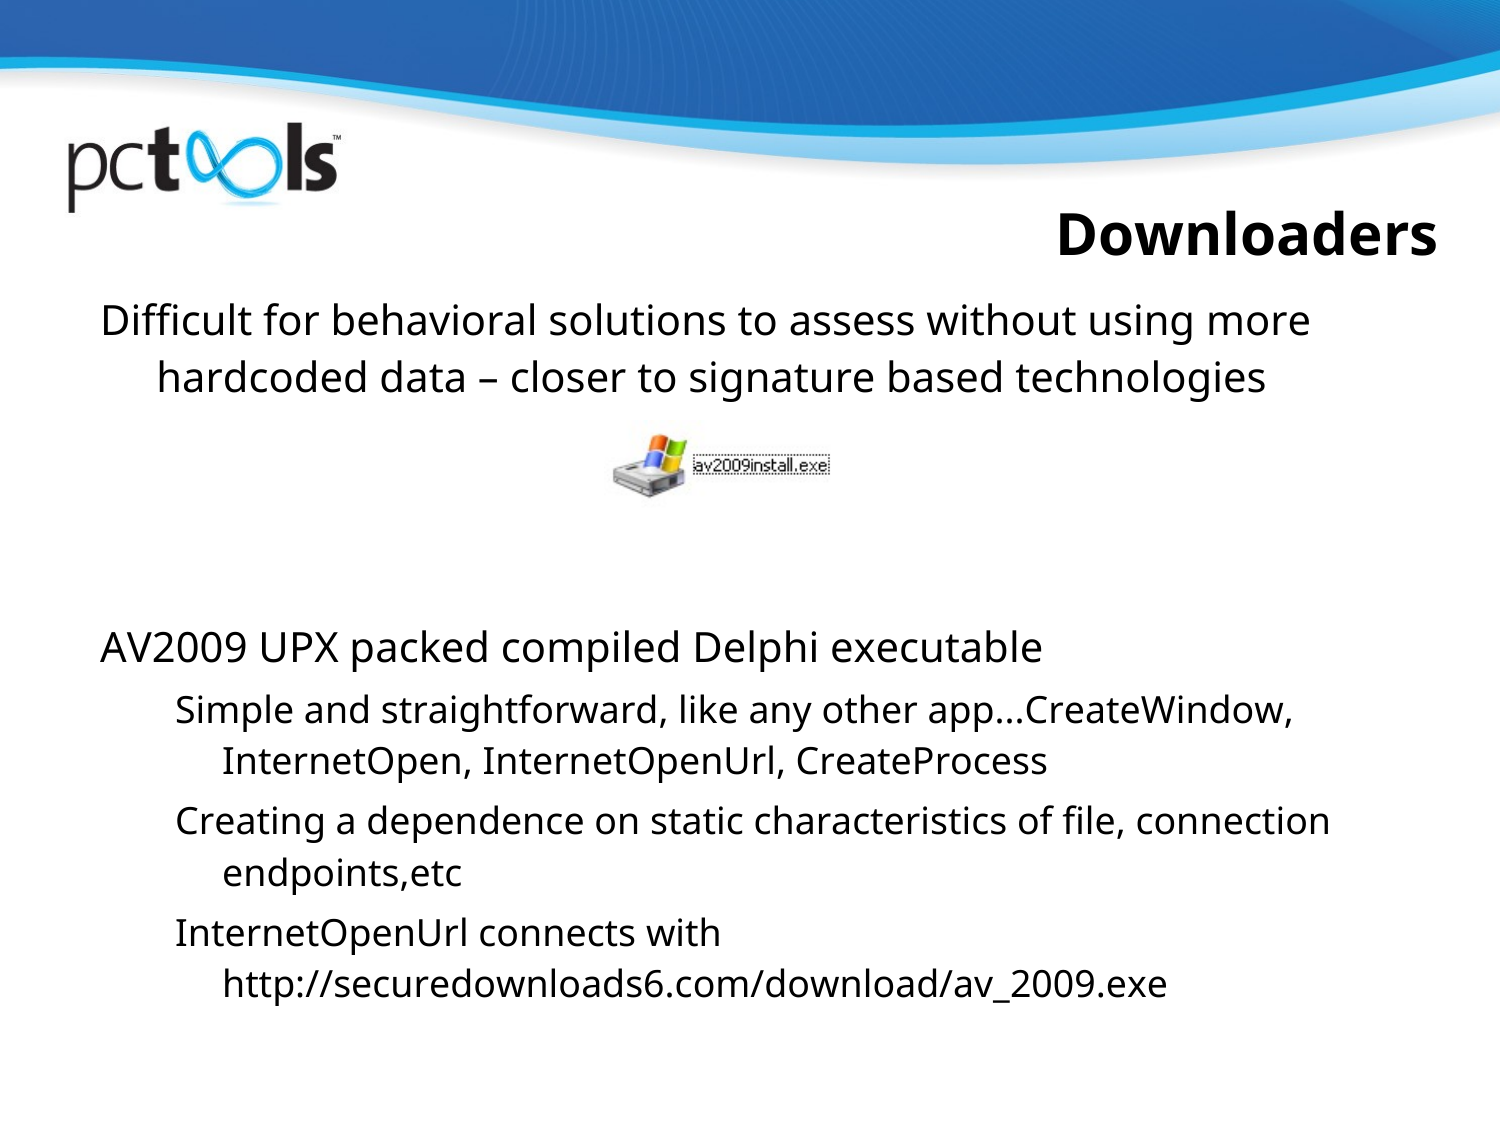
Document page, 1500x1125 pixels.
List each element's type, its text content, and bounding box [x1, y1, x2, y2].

picture [604, 420, 863, 526]
title Downloaders [88, 146, 1439, 319]
picture [194, 138, 207, 146]
list Difficult for behavioral solutions to assess without using more hardcoded data – closer to signature based technologies AV2009 UPX packed compiled Delphi executable Simple and straightforward, like any other app...CreateWindow, InternetOpen, InternetOpenUrl, CreateProcess Creating a dependence on static characteristics of file, connection endpoints,etc InternetOpenUrl connects with http://securedownloads6.com/download/av_2009.exe [100, 290, 1451, 1019]
picture [0, 0, 1500, 222]
